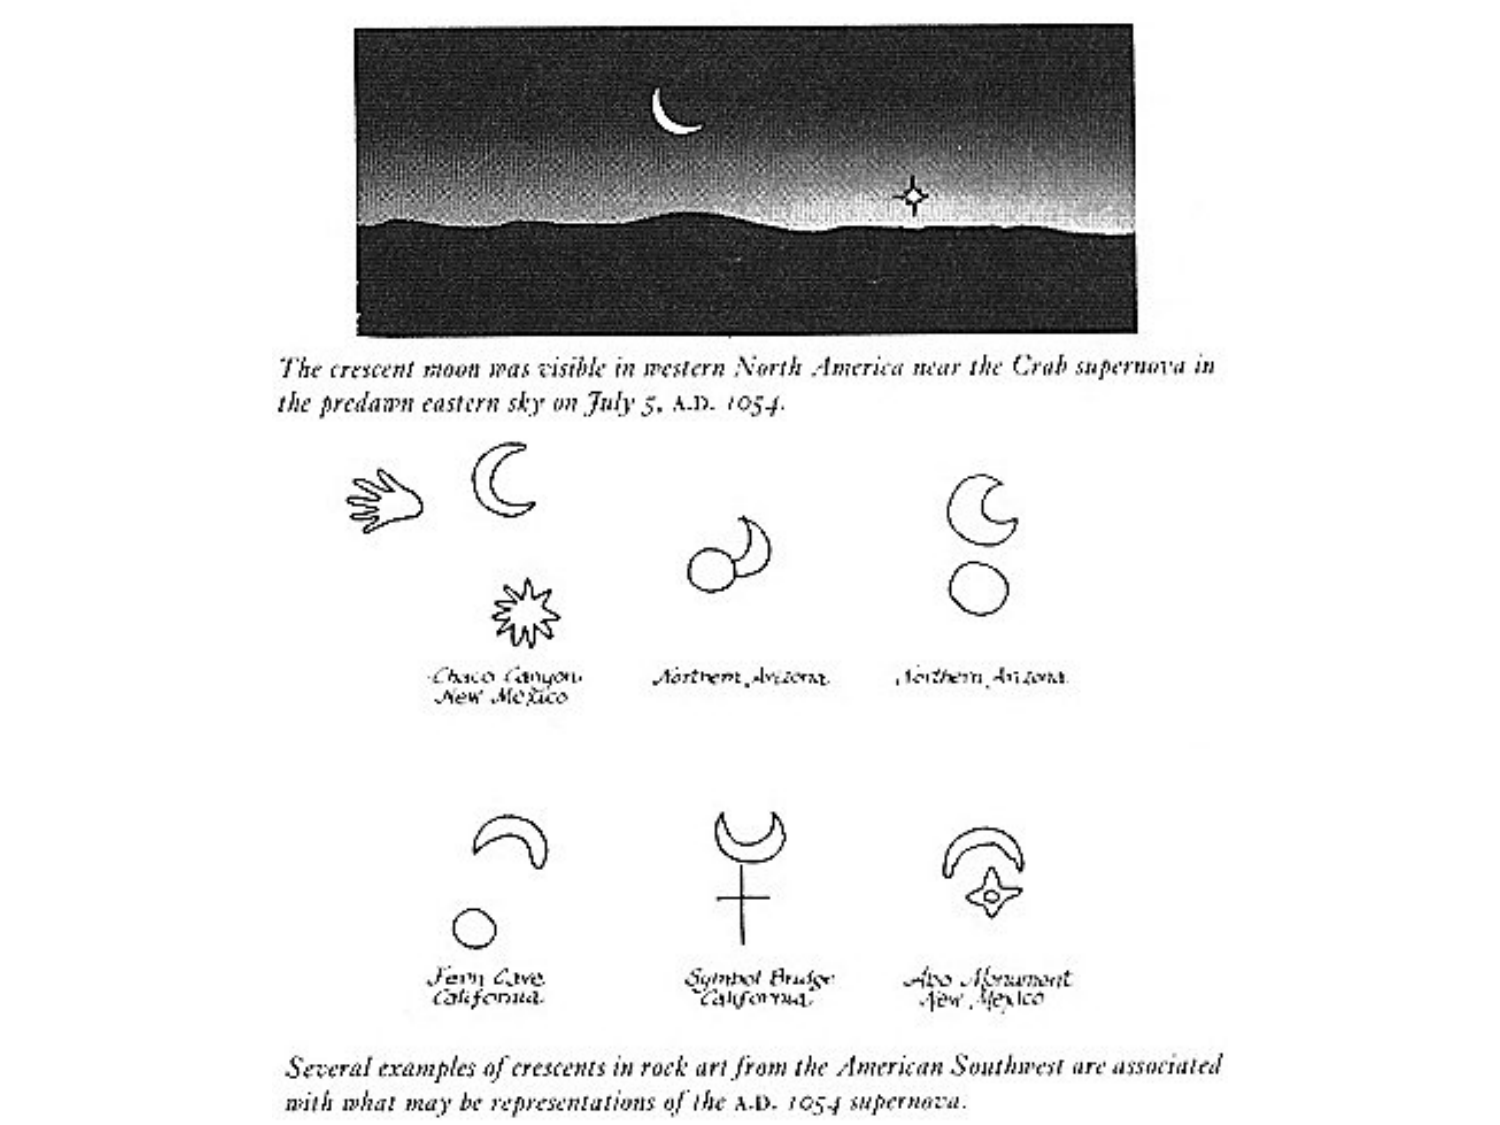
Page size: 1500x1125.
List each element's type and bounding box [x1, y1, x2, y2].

picture [272, 0, 1228, 1125]
